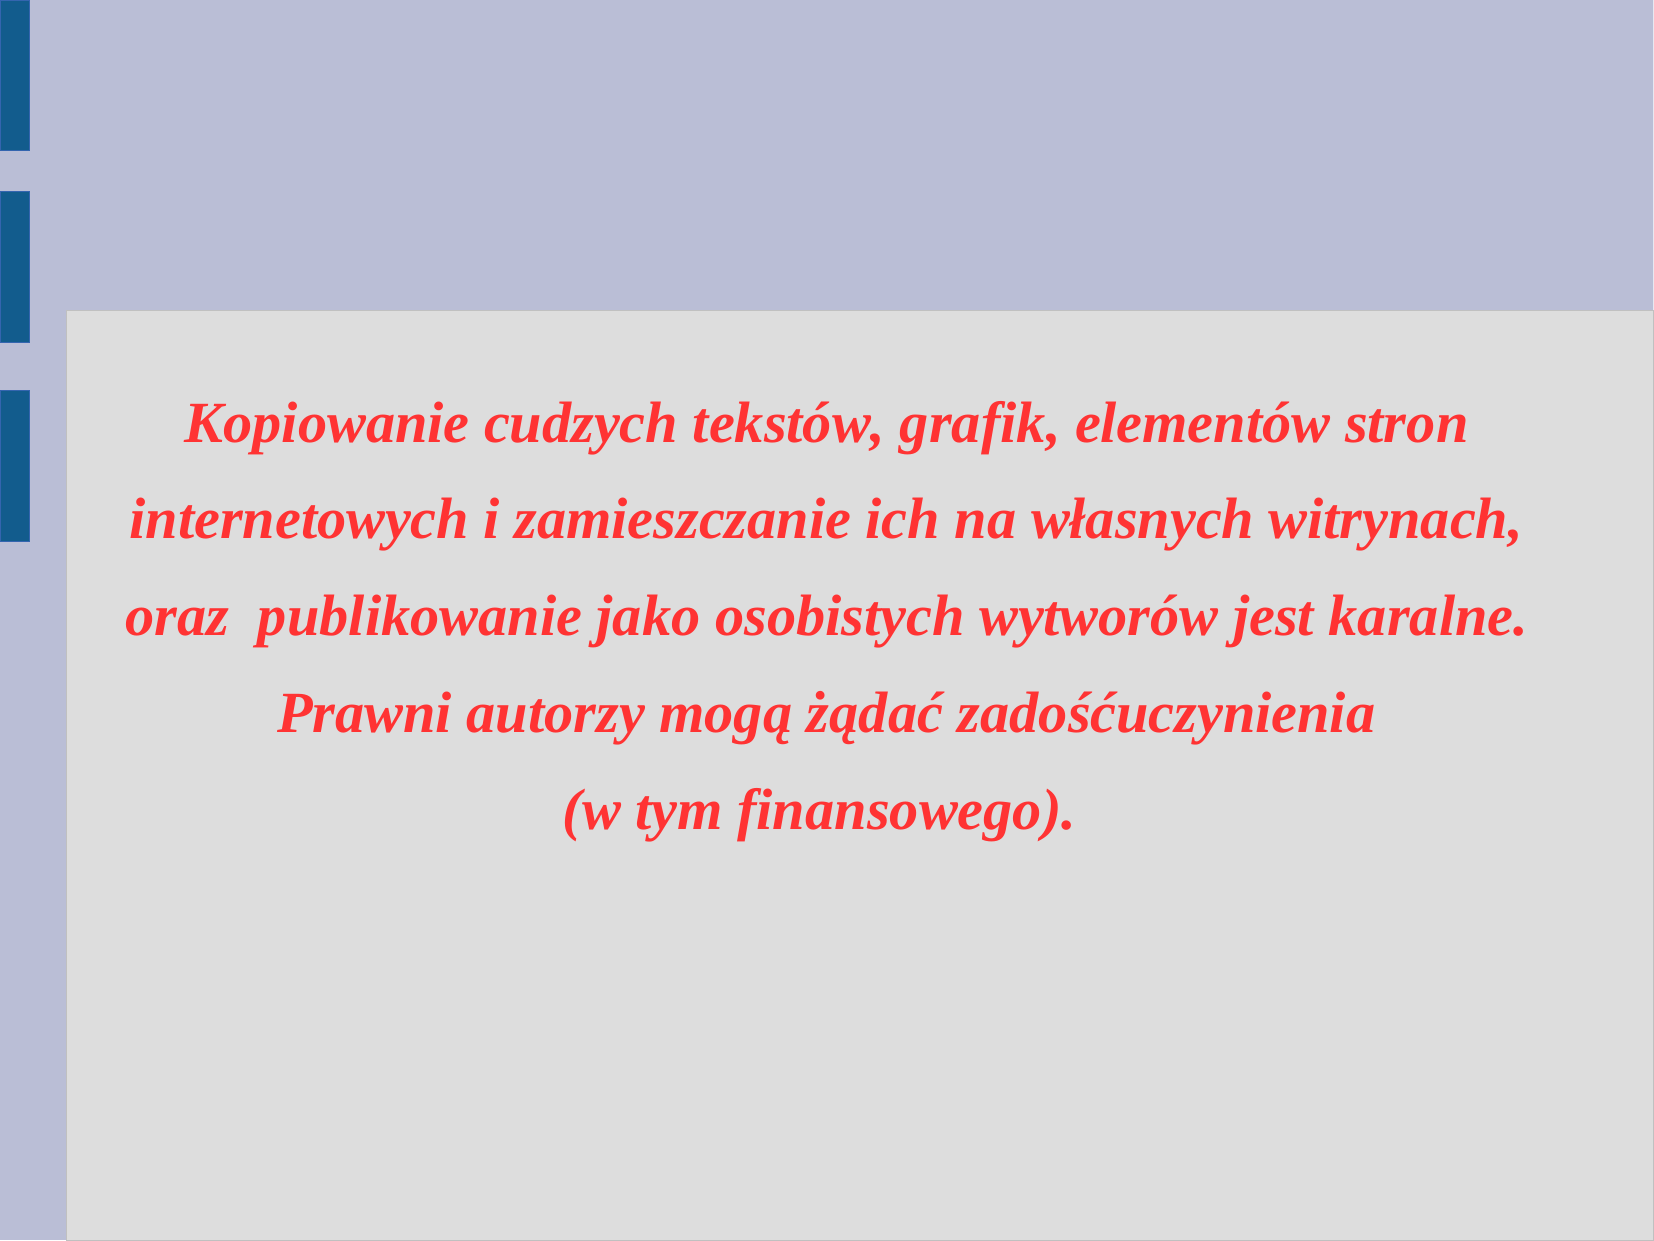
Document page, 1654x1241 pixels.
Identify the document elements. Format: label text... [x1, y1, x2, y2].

list Kopiowanie cudzych tekstów, grafik, elementów stron internetowych i zamieszczanie ich na własnych witrynach, oraz publikowanie jako osobistych wytworów jest karalne. Prawni autorzy mogą żądać zadośćuczynienia (w tym finansowego). [82, 290, 1571, 1109]
